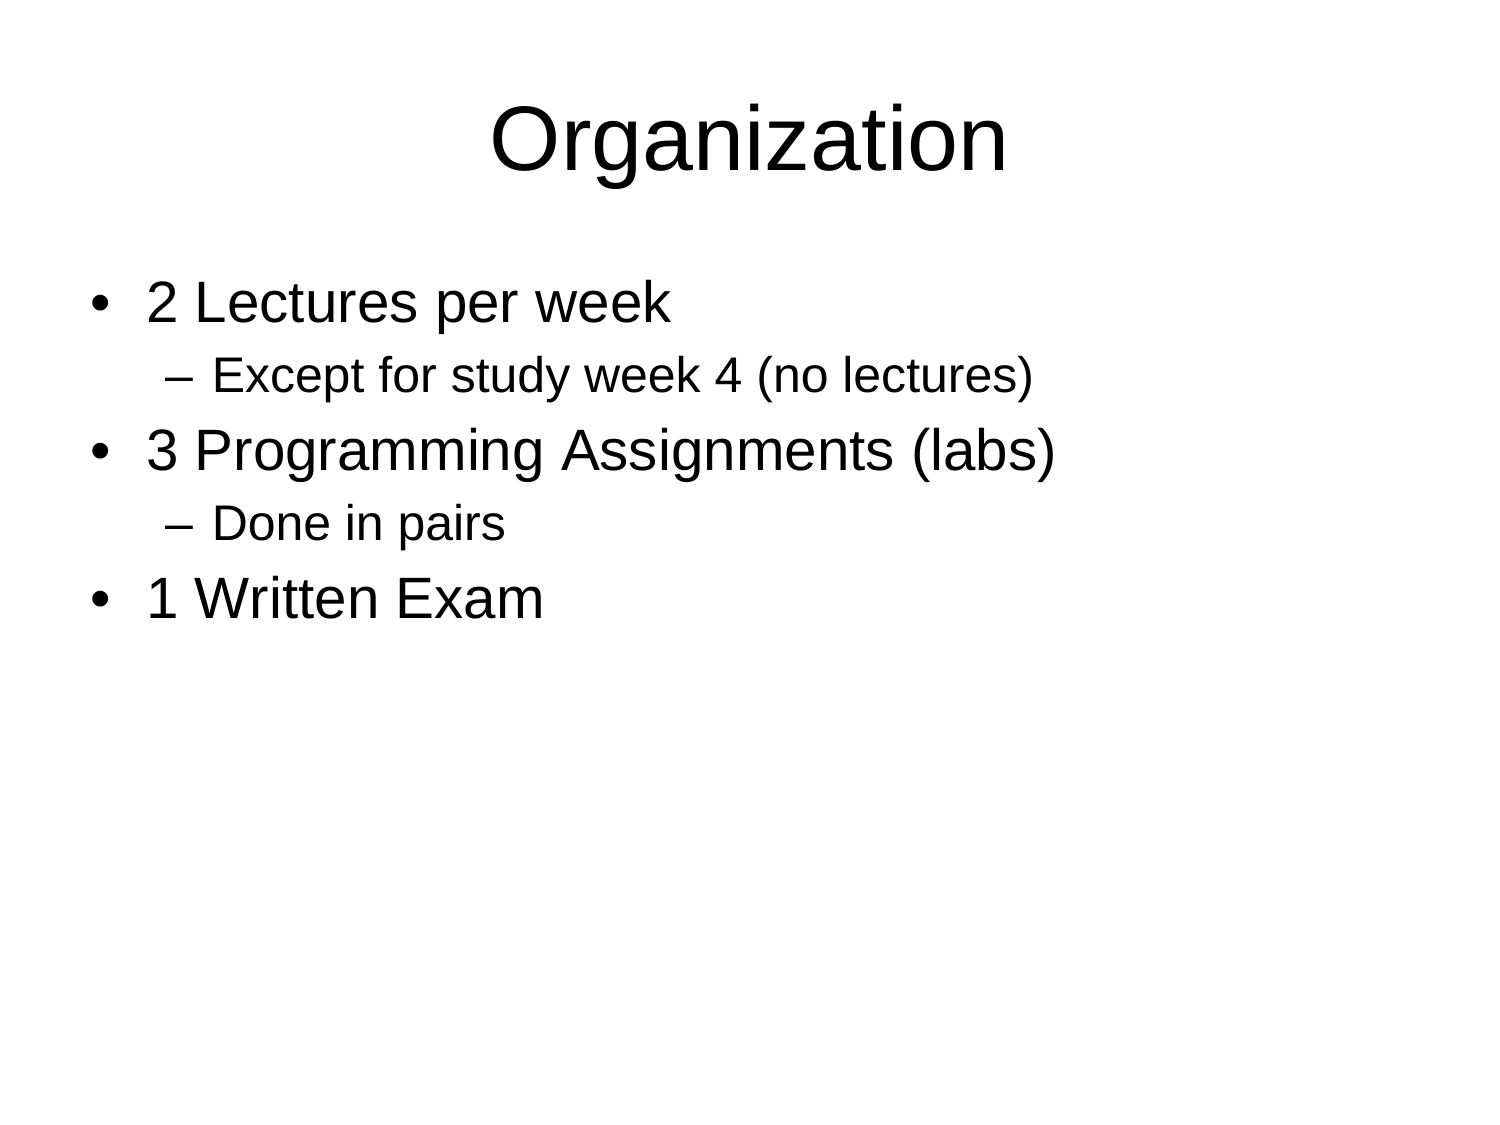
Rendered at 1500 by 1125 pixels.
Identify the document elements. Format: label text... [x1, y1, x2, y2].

title Organization [75, 45, 1426, 233]
list 2 Lectures per week Except for study week 4 (no lectures) 3 Programming Assignments (labs) Done in pairs 1 Written Exam [75, 262, 1426, 1035]
